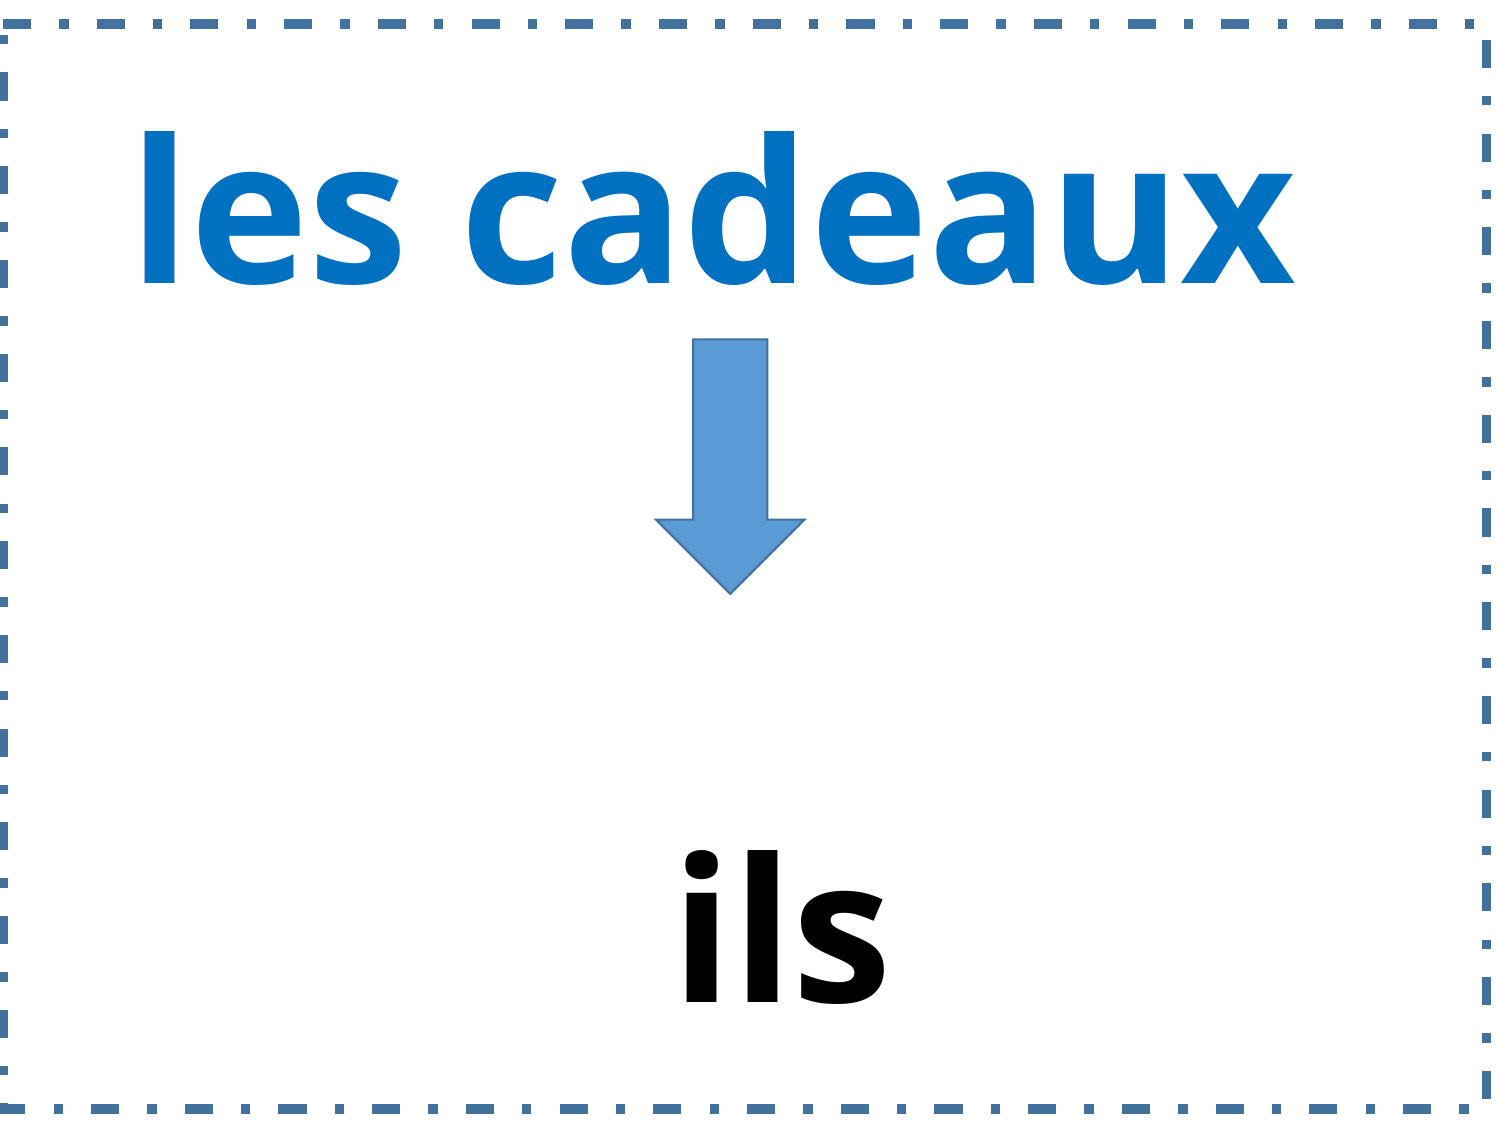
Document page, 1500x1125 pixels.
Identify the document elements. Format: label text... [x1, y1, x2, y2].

text_box [656, 339, 805, 594]
text_box les cadeaux [115, 76, 1426, 331]
text_box ils [656, 795, 1020, 1051]
